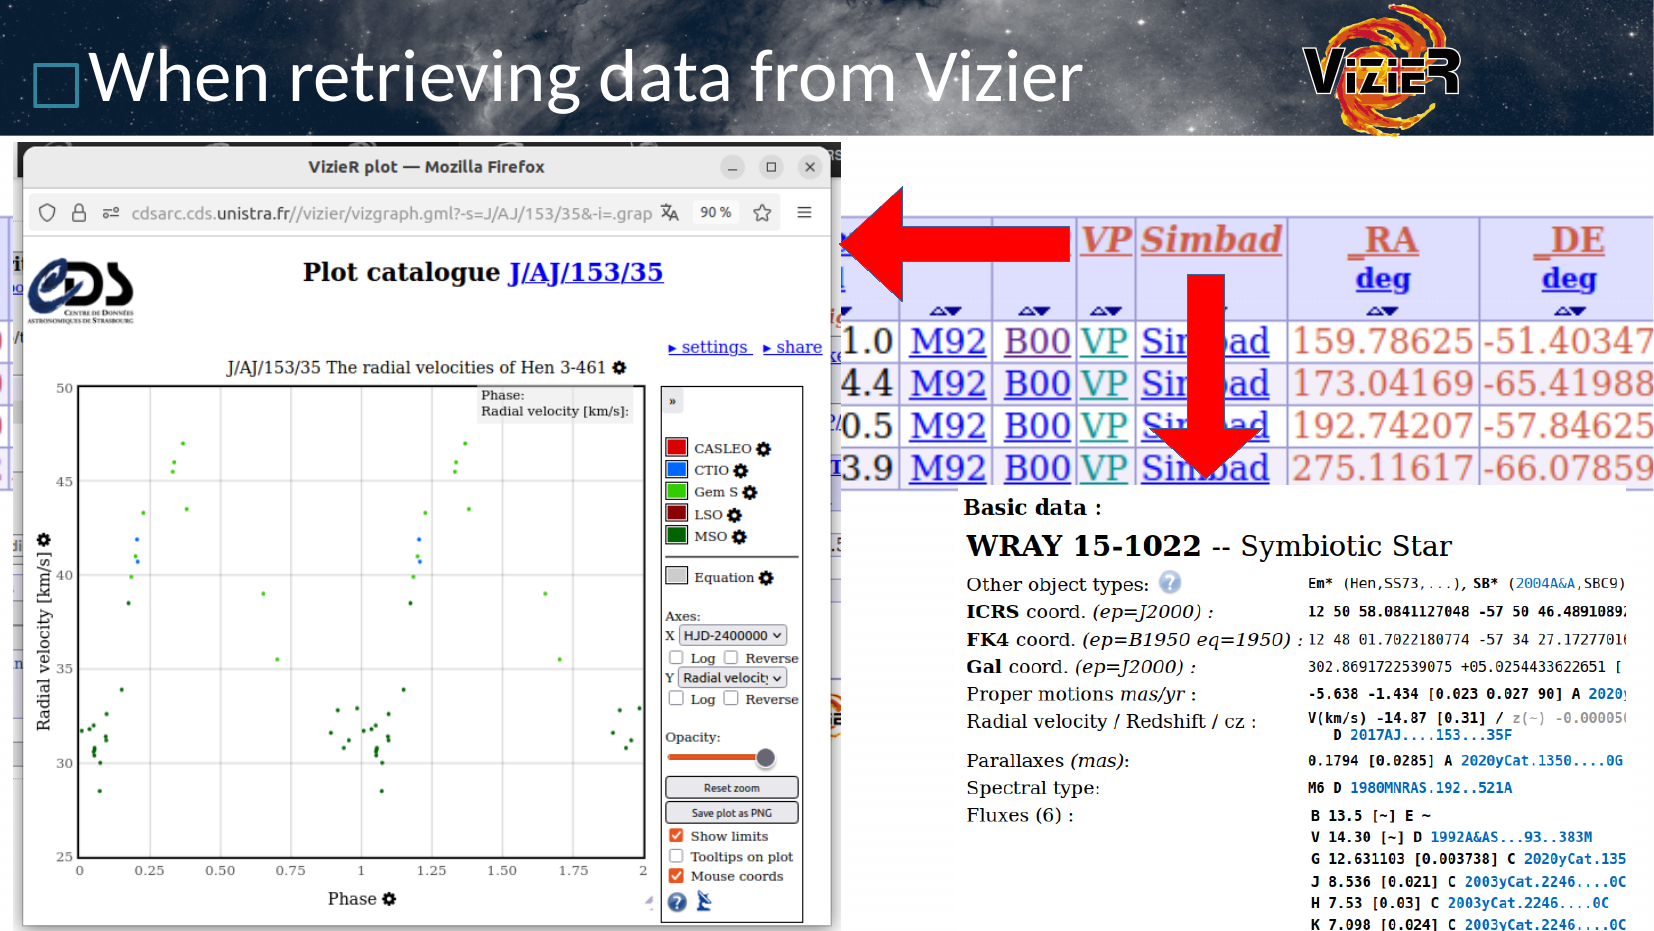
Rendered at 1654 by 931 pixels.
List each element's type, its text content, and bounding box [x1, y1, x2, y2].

text_box [839, 186, 1070, 302]
text_box [1149, 274, 1263, 479]
title When retrieving data from Vizier [59, 17, 1394, 148]
picture [0, 0, 1654, 931]
list J/AJ/153/35/table1: [61, 105, 818, 142]
